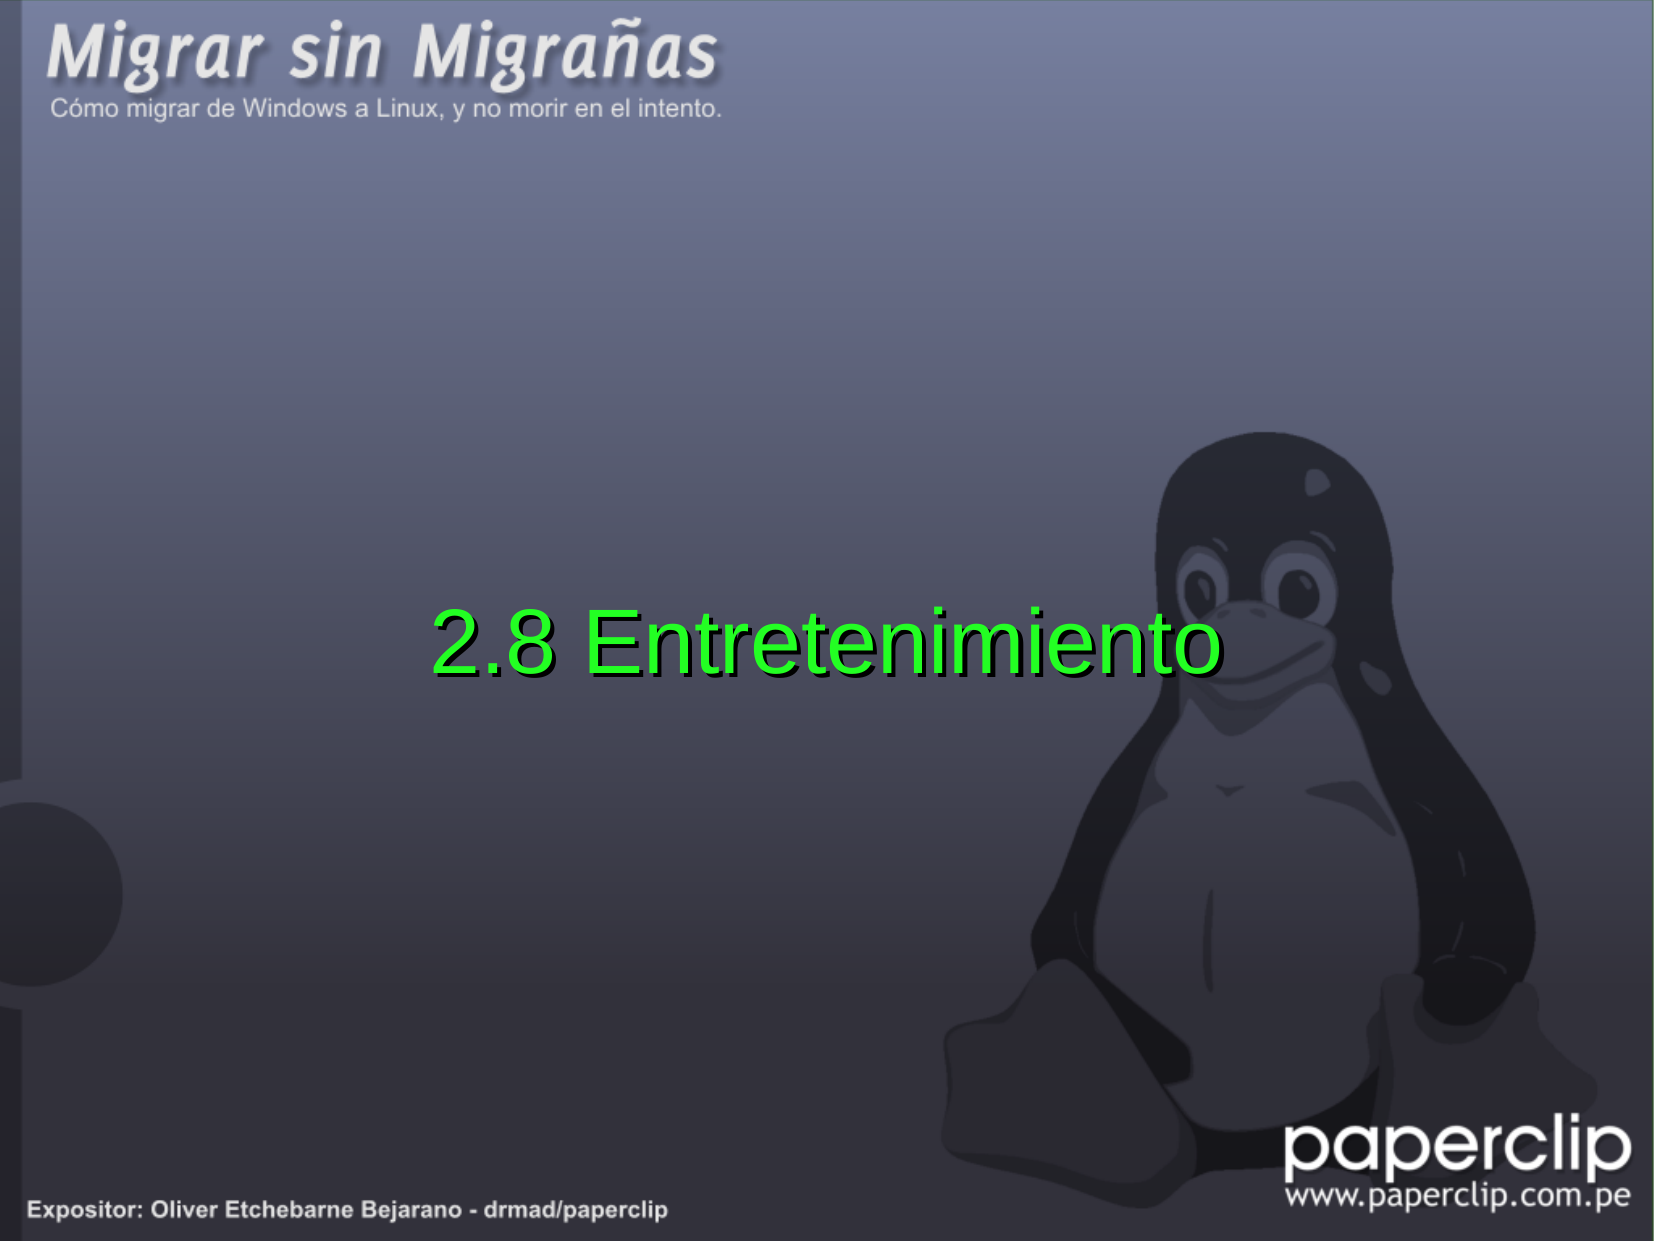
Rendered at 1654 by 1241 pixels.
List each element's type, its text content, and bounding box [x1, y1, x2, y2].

picture [0, 0, 1654, 1241]
title 2.8 Entretenimiento [83, 572, 1572, 712]
